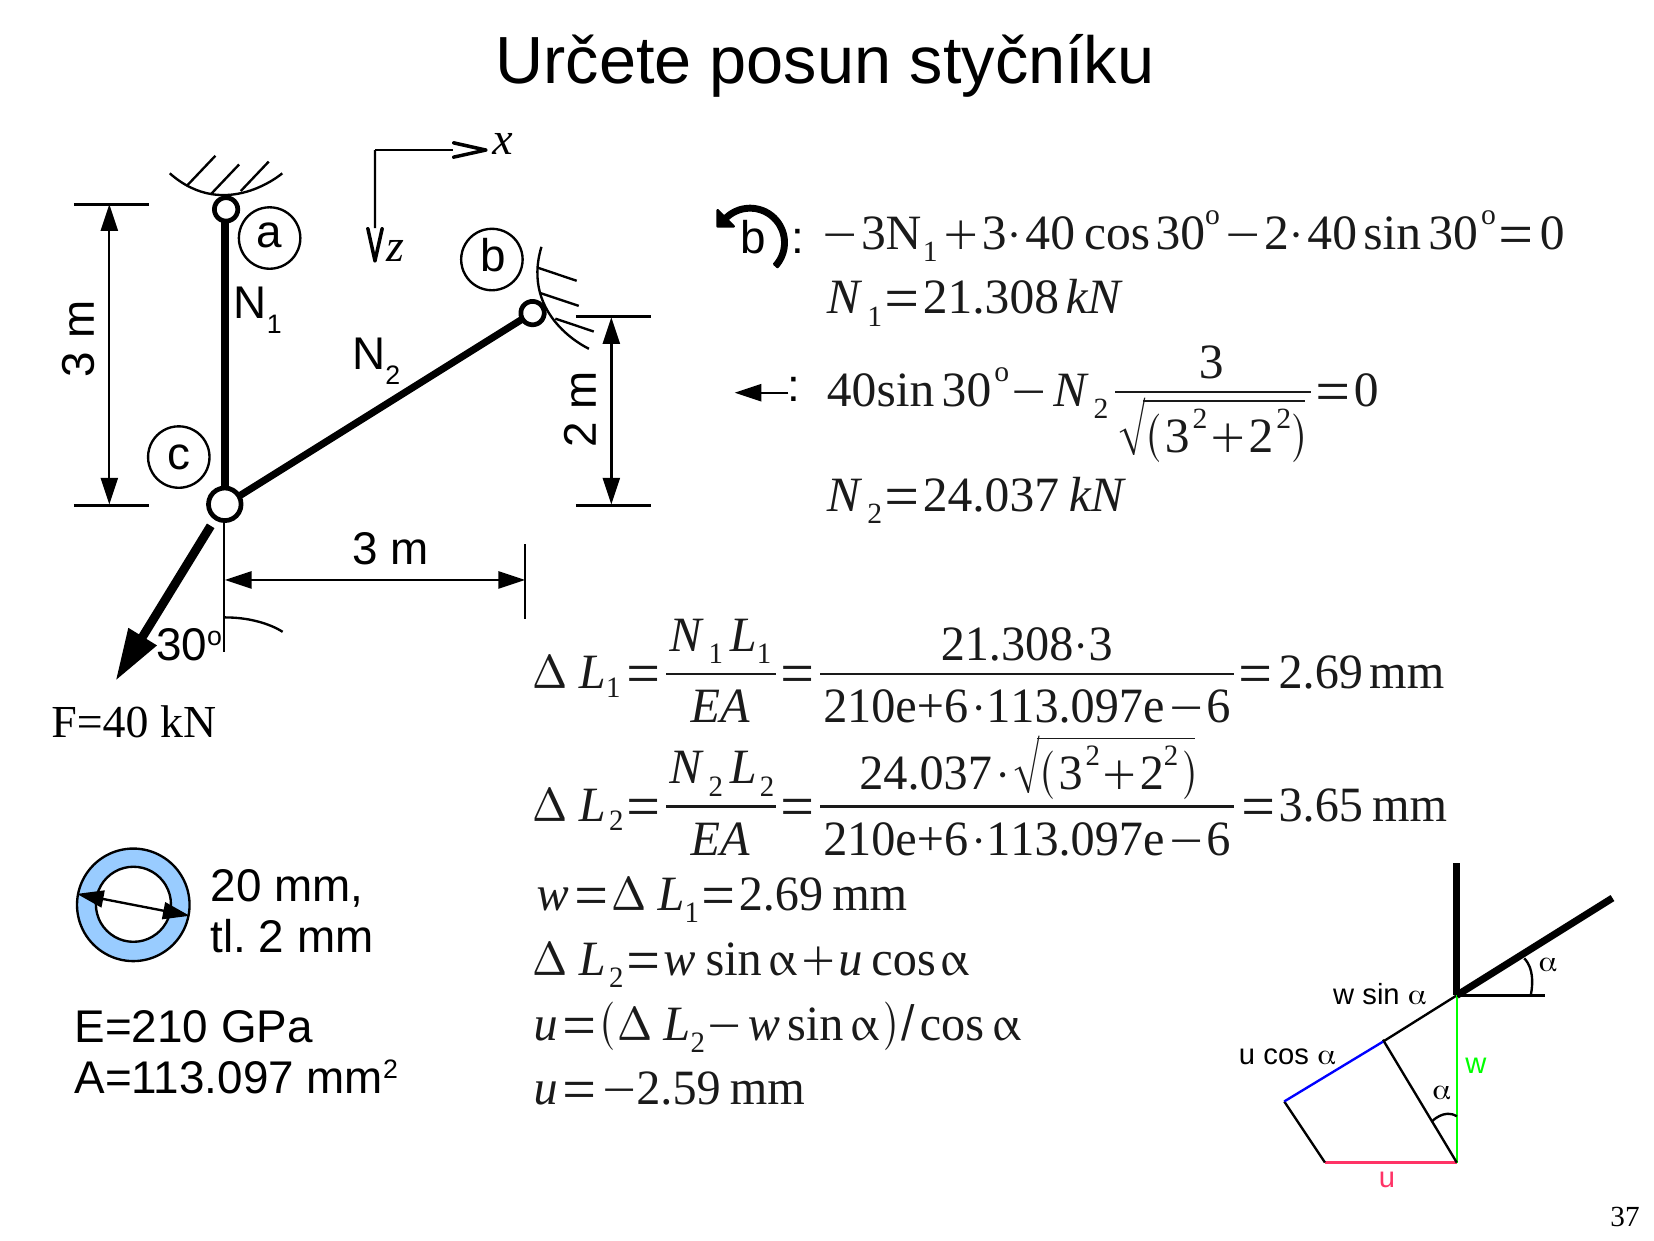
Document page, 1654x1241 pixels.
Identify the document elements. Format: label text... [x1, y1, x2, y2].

text_box b [465, 231, 521, 289]
text_box b [465, 275, 521, 295]
text_box a [1524, 944, 1573, 998]
text_box 3 m [44, 285, 117, 392]
text_box c [152, 420, 206, 438]
text_box : [772, 352, 816, 425]
text_box E=210 GPa A=113.097 mm2 [60, 993, 407, 1123]
text_box z [371, 212, 419, 283]
text_box 20 mm, tl. 2 mm [195, 852, 389, 981]
text_box a [241, 199, 297, 222]
text_box [520, 301, 545, 325]
text_box b : [725, 204, 820, 277]
text_box a [241, 209, 297, 267]
text_box [214, 197, 238, 222]
text_box [208, 487, 242, 521]
text_box b [465, 222, 521, 244]
text_box 30o [141, 611, 237, 684]
text_box a [1417, 1071, 1466, 1125]
text_box 3 m [337, 515, 444, 588]
text_box x [477, 106, 528, 177]
text_box [77, 895, 189, 962]
text_box u [1363, 1153, 1410, 1205]
title Určete posun styčníku [37, 8, 1613, 113]
text_box N2 [337, 320, 415, 402]
text_box c [152, 476, 206, 492]
text_box c [152, 428, 206, 486]
chart [805, 199, 1576, 530]
text_box [717, 205, 787, 268]
text_box a [241, 255, 297, 271]
text_box w [1458, 1039, 1502, 1092]
chart [515, 607, 1458, 1115]
text_box 2 m [546, 356, 619, 463]
text_box F=40 kN [36, 689, 232, 760]
text_box N1 [219, 269, 297, 352]
text_box [78, 848, 190, 914]
